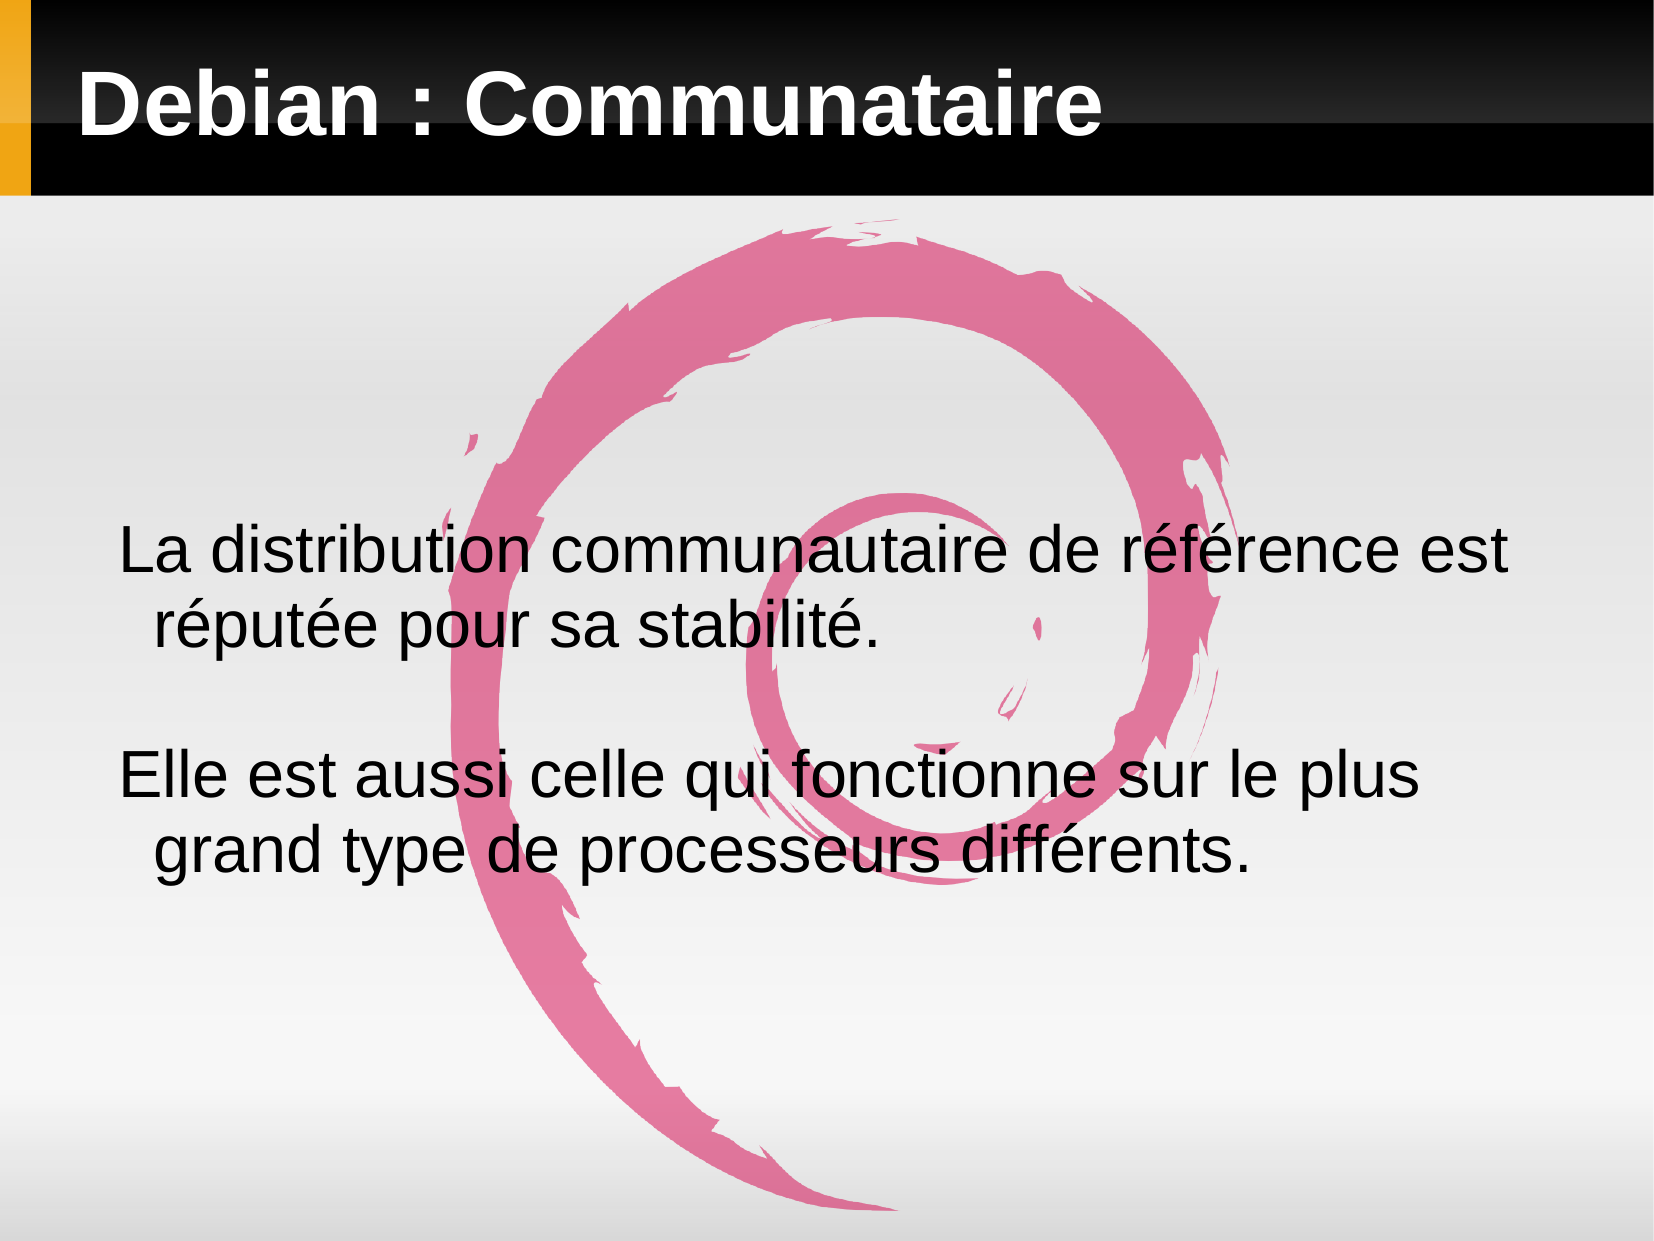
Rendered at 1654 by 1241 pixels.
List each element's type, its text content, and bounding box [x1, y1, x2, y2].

title Debian : Communataire [76, 0, 1565, 208]
picture [0, 0, 1654, 1241]
subtitle La distribution communautaire de référence est réputée pour sa stabilité. Elle est aussi celle qui fonctionne sur le plus grand type de processeurs différents. [82, 290, 1571, 1109]
